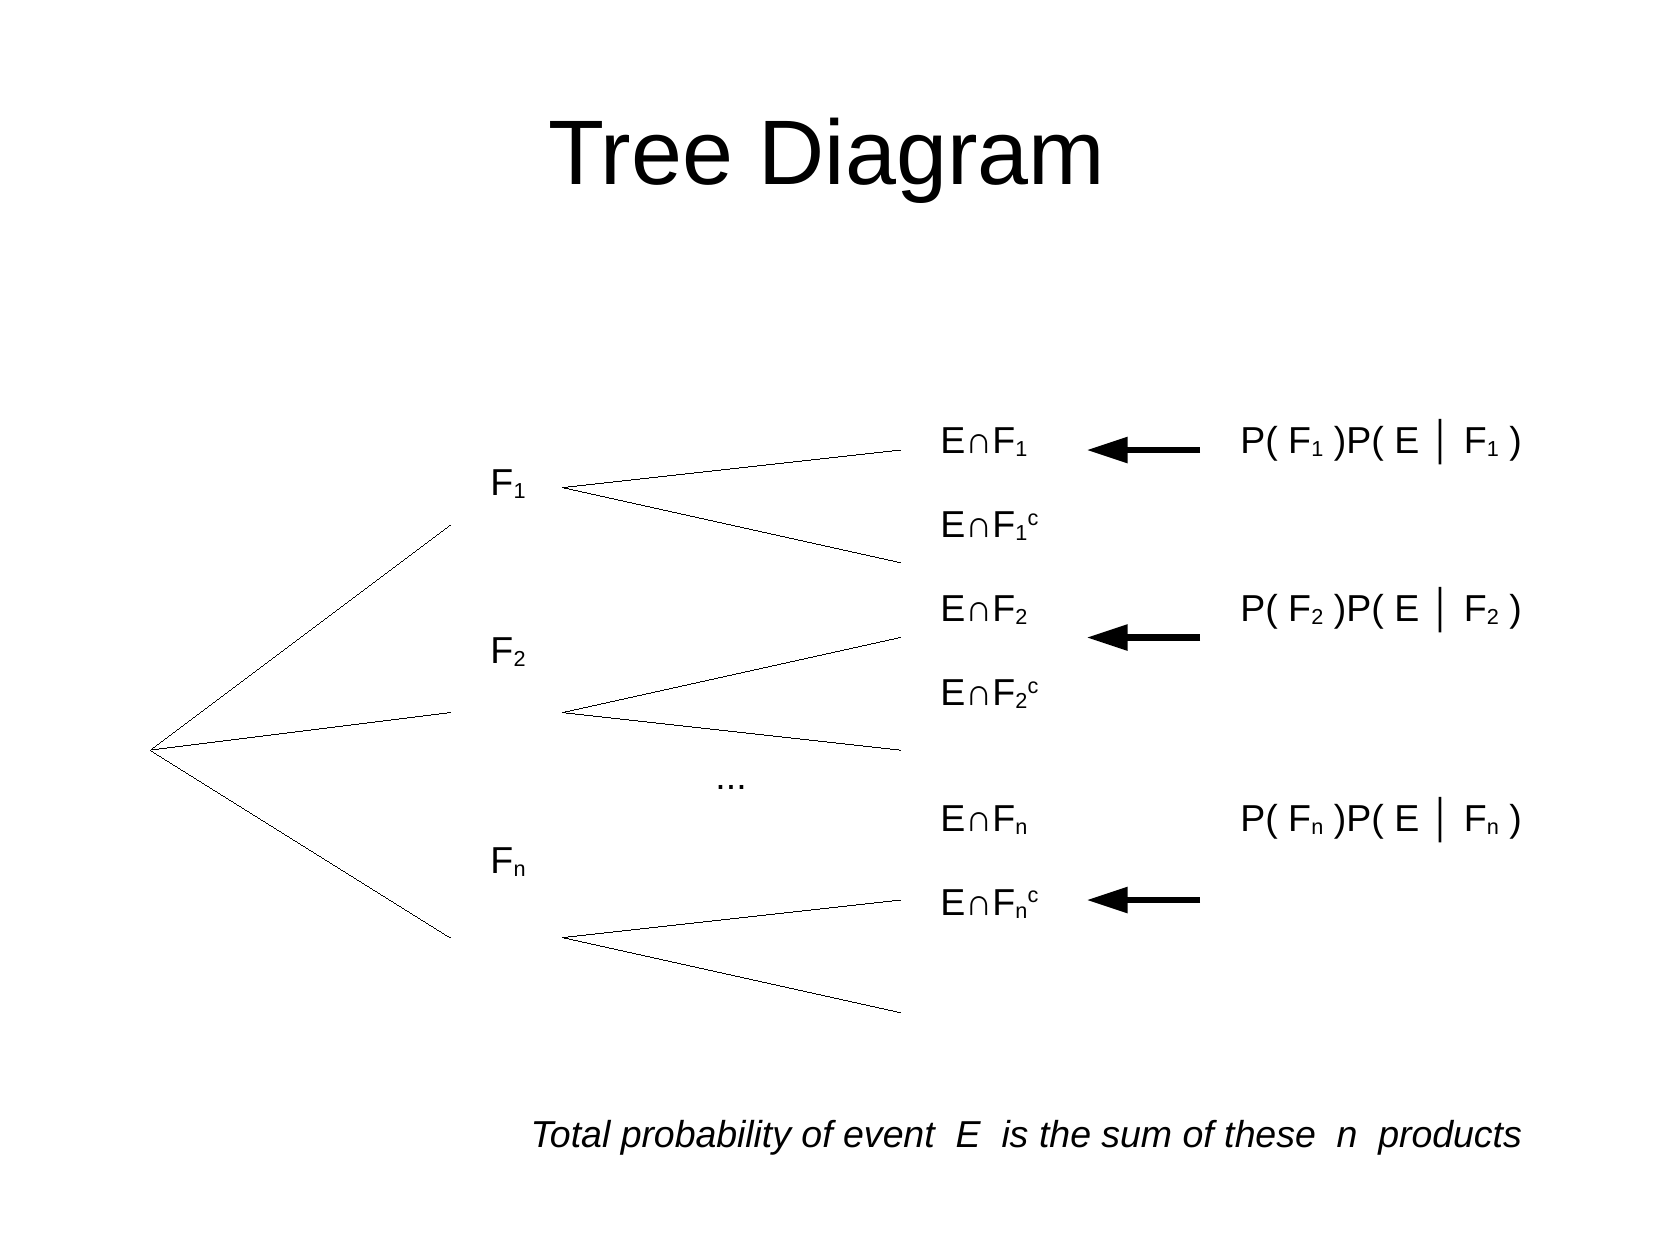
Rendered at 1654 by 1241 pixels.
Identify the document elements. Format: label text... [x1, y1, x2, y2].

text_box Total probability of event E is the sum of these n products [515, 1105, 1538, 1163]
text_box E∩F1 P( F1 )P( E │ F1 ) F1 E∩F1c E∩F2 P( F2 )P( E │ F2 ) F2 E∩F2c ... E∩Fn P( Fn )P( E │ Fn ) Fn E∩Fnc [475, 412, 1548, 1047]
title Tree Diagram [82, 56, 1571, 250]
